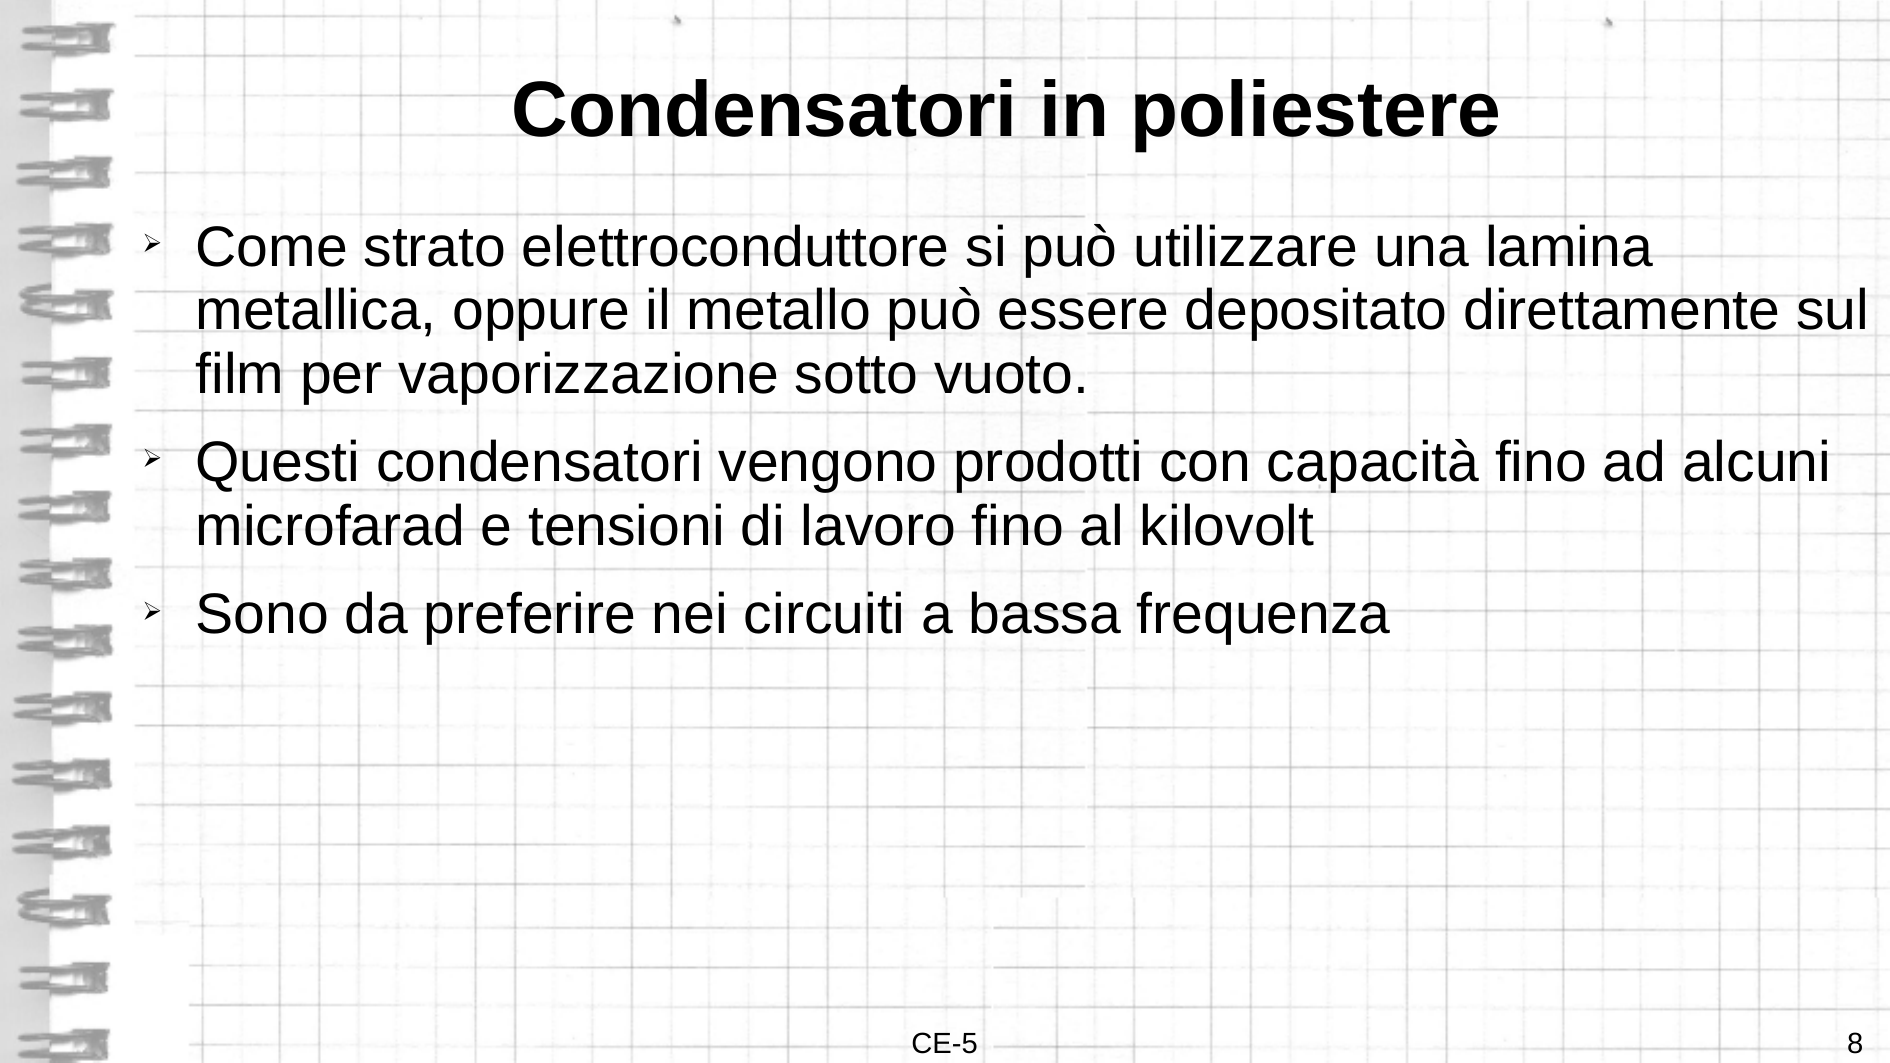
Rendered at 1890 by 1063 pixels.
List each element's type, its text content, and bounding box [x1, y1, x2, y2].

picture [0, 0, 1890, 1063]
list Come strato elettroconduttore si può utilizzare una lamina metallica, oppure il metallo può essere depositato direttamente sul film per vaporizzazione sotto vuoto. Questi condensatori vengono prodotti con capacità fino ad alcuni microfarad e tensioni di lavoro fino al kilovolt Sono da preferire nei circuiti a bassa frequenza [124, 214, 1890, 832]
title Condensatori in poliestere [124, 20, 1890, 198]
